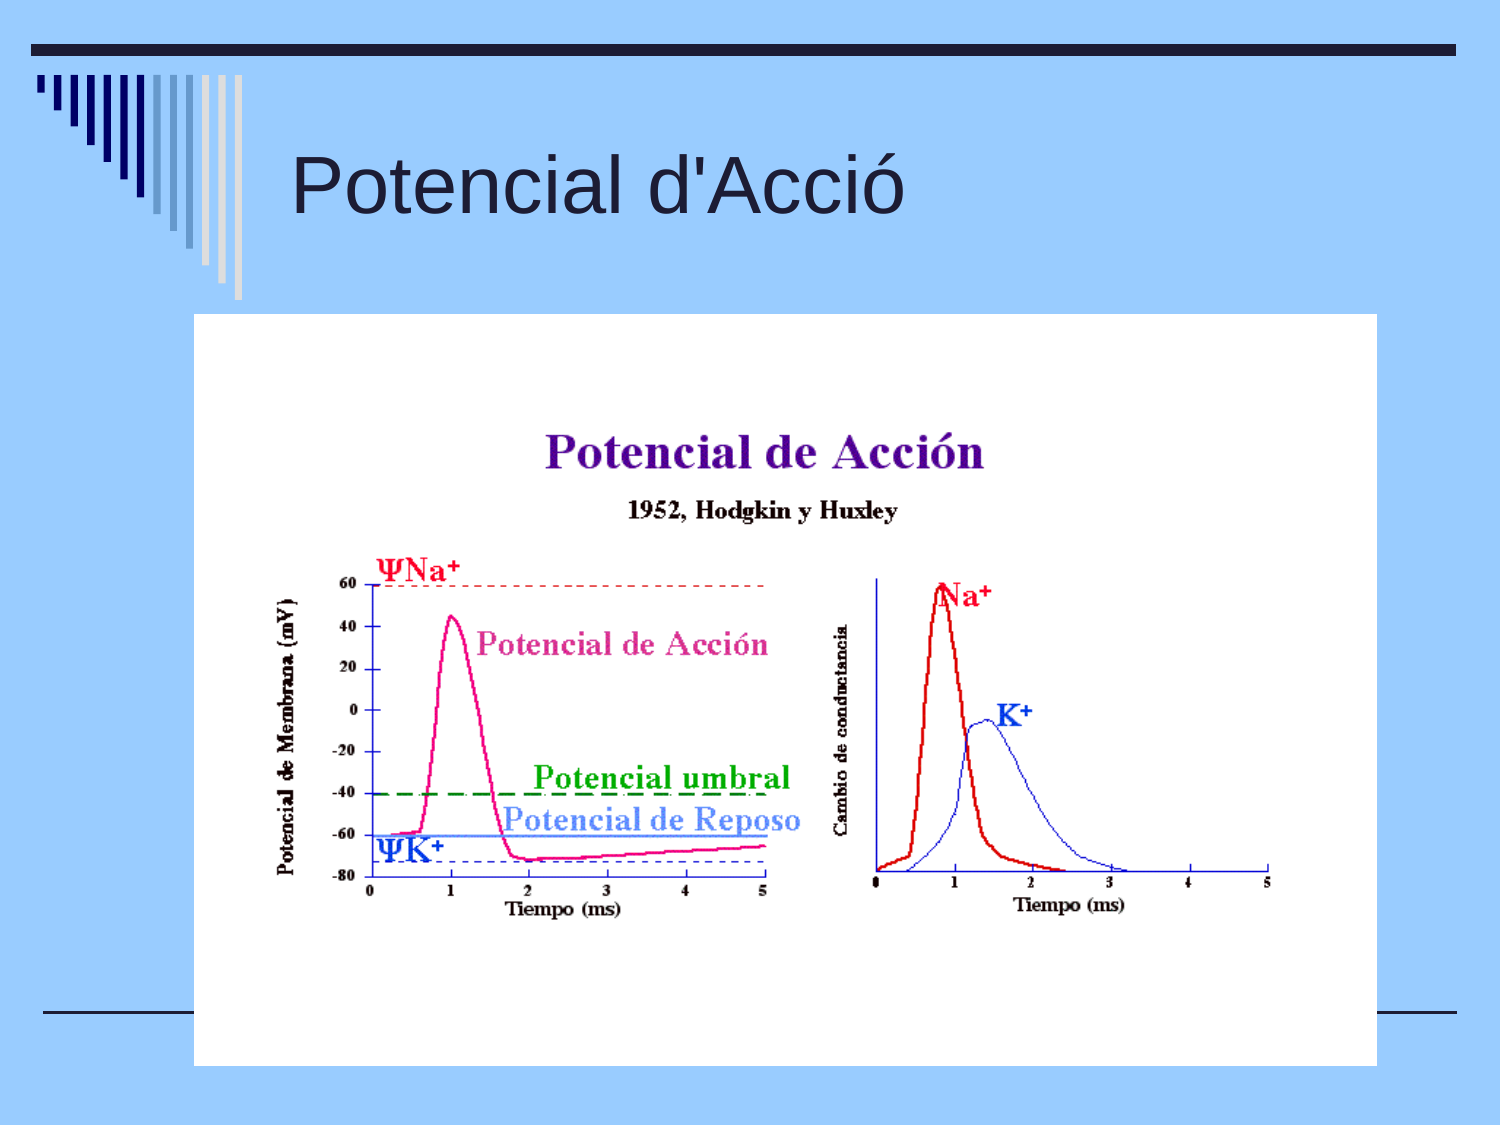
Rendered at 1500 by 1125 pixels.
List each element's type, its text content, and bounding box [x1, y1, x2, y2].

title Potencial d'Acció [275, 75, 1426, 288]
text_box [194, 314, 1377, 1066]
